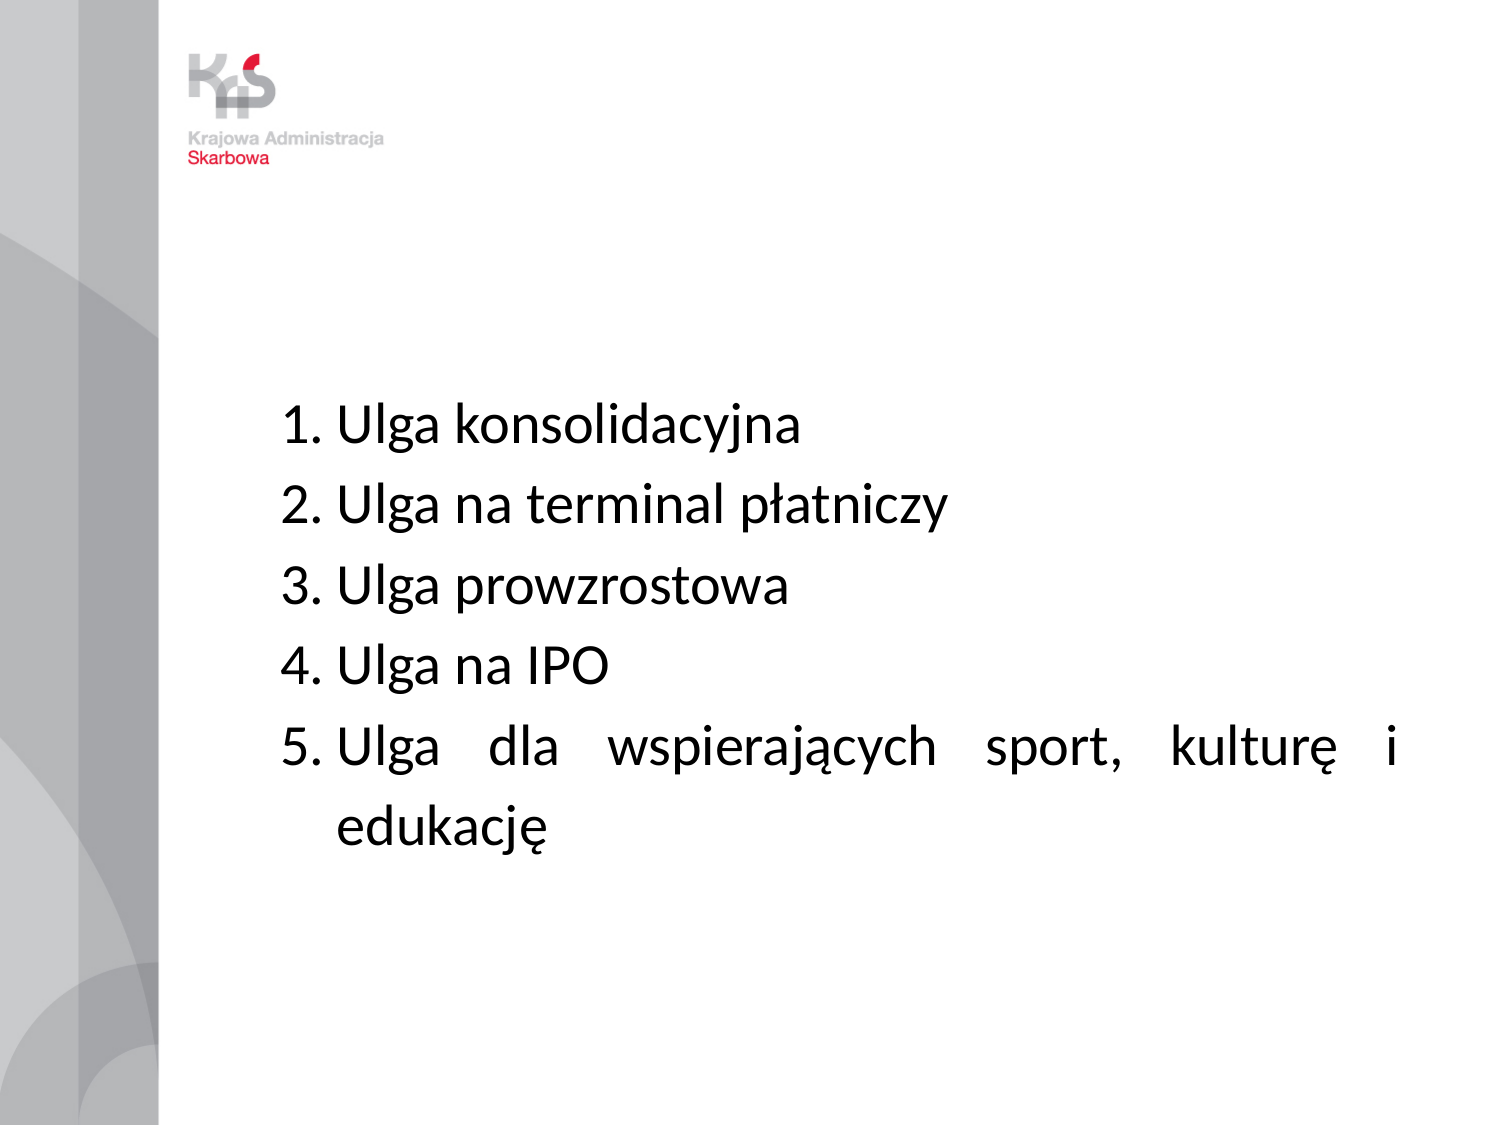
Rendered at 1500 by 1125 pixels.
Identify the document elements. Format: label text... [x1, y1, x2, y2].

picture [0, 0, 1500, 1125]
text_box Ulga konsolidacyjna Ulga na terminal płatniczy Ulga prowzrostowa Ulga na IPO Ulga dla wspierających sport, kulturę i edukację [265, 297, 1414, 946]
